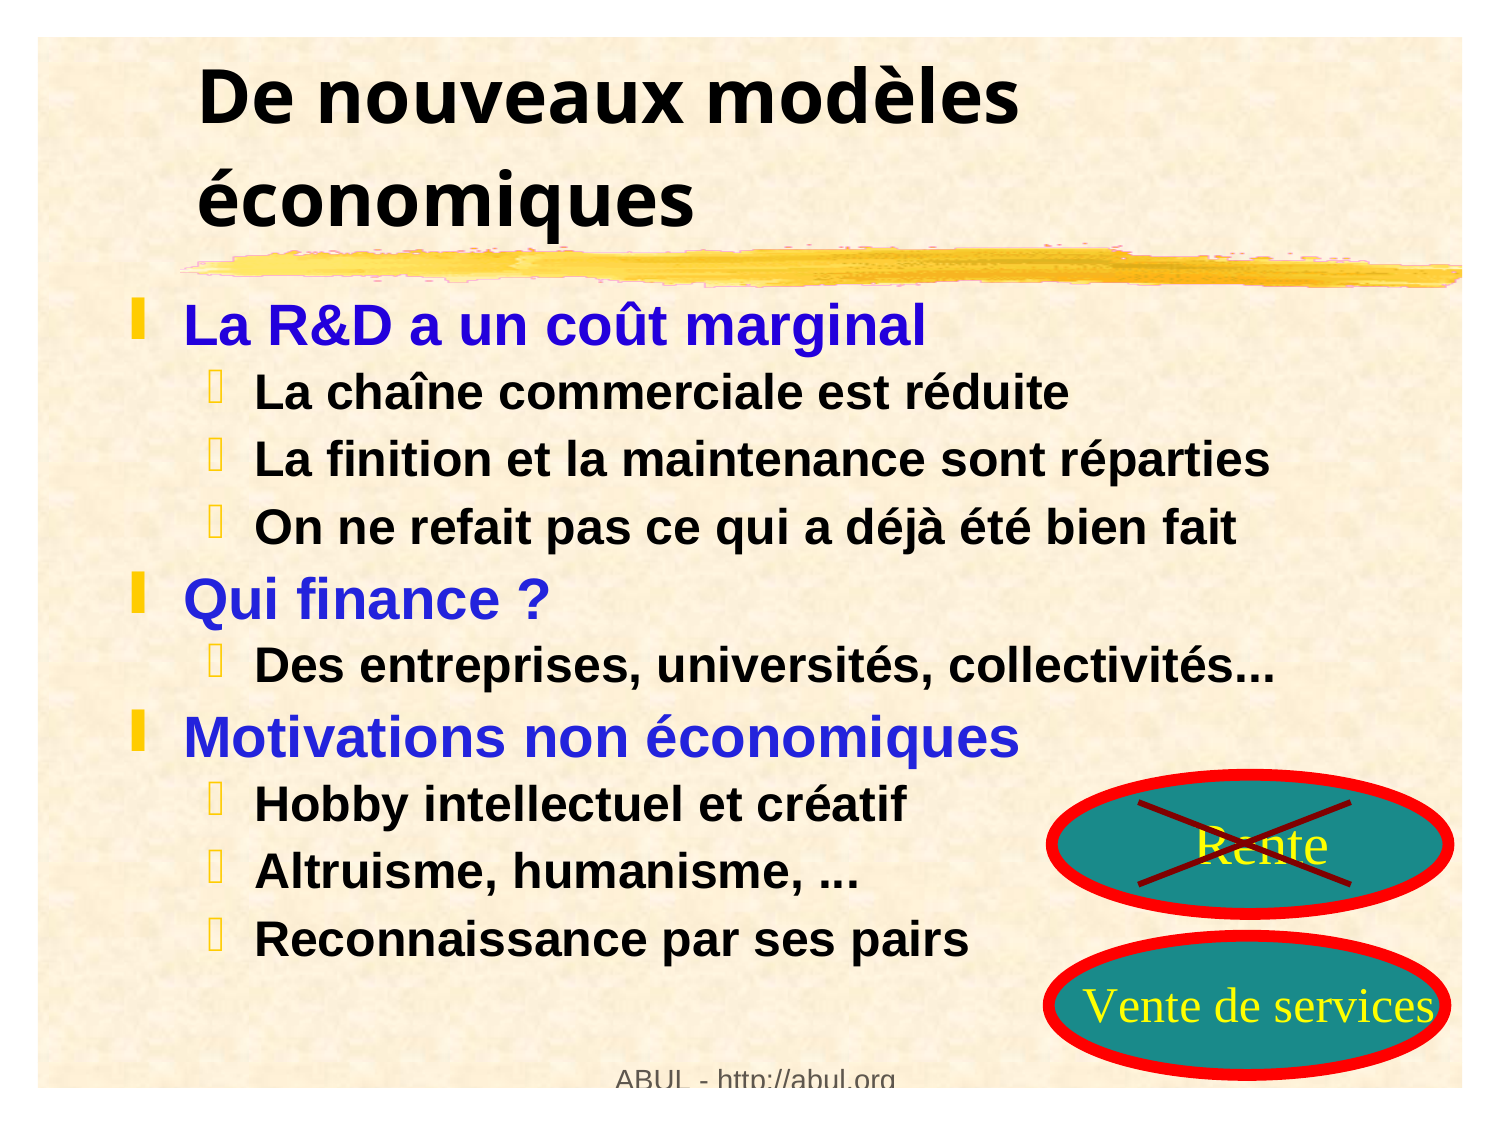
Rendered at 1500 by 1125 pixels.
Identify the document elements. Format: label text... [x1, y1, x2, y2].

picture [639, 1072, 648, 1078]
picture [618, 1084, 630, 1088]
picture [754, 1076, 761, 1088]
picture [37, 37, 1463, 1088]
picture [858, 1076, 866, 1088]
text_box Rente [1372, 789, 1449, 900]
picture [794, 1082, 801, 1088]
picture [620, 1073, 627, 1082]
picture [639, 1081, 649, 1088]
picture [722, 1076, 729, 1088]
picture [883, 1076, 891, 1088]
text_box Vente de services [1048, 935, 1446, 1075]
title De nouveaux modèles économiques [196, 39, 1463, 253]
picture [811, 1076, 818, 1088]
list La R&D a un coût marginal La chaîne commerciale est réduite La finition et la maintenance sont réparties On ne refait pas ce qui a déjà été bien fait Qui finance ? Des entreprises, universités, collectivités... Motivations non économiques Hobby intellectuel et créatif Altruisme, humanisme, ... Reconnaissance par ses pairs [97, 285, 1372, 1067]
picture [738, 1076, 743, 1088]
